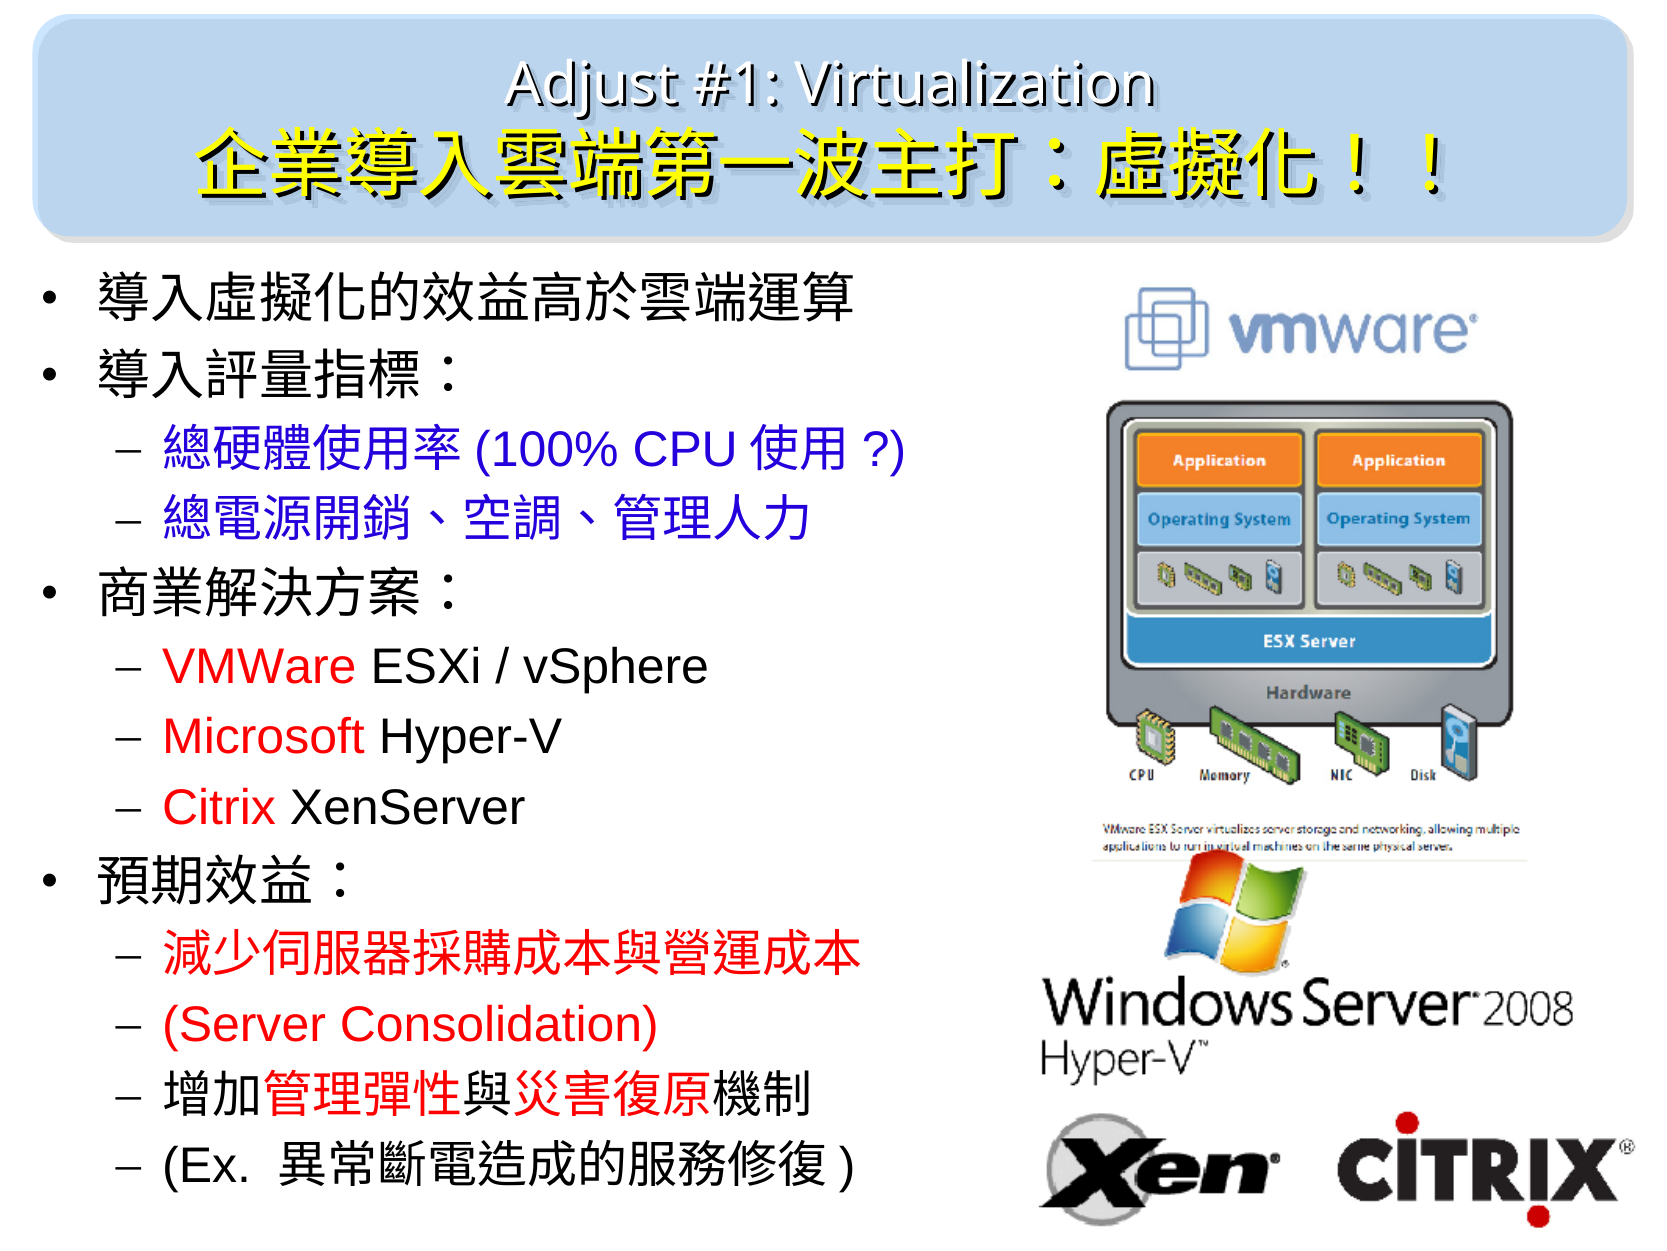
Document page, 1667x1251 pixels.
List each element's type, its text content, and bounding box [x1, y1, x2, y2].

text_box 導入虛擬化的效益高於雲端運算 導入評量指標： 總硬體使用率(100% CPU使用?) 總電源開銷、空調、管理人力 商業解決方案： VMWare ESXi / vSphere Microsoft Hyper-V Citrix XenServer 預期效益： 減少伺服器採購成本與營運成本 (Server Consolidation) 增加管理彈性與災害復原機制 (Ex. 異常斷電造成的服務修復) [40, 265, 910, 1230]
text_box Adjust #1: Virtualization 企業導入雲端第一波主打：虛擬化！！ [32, 14, 1628, 237]
picture [1033, 211, 1637, 1231]
